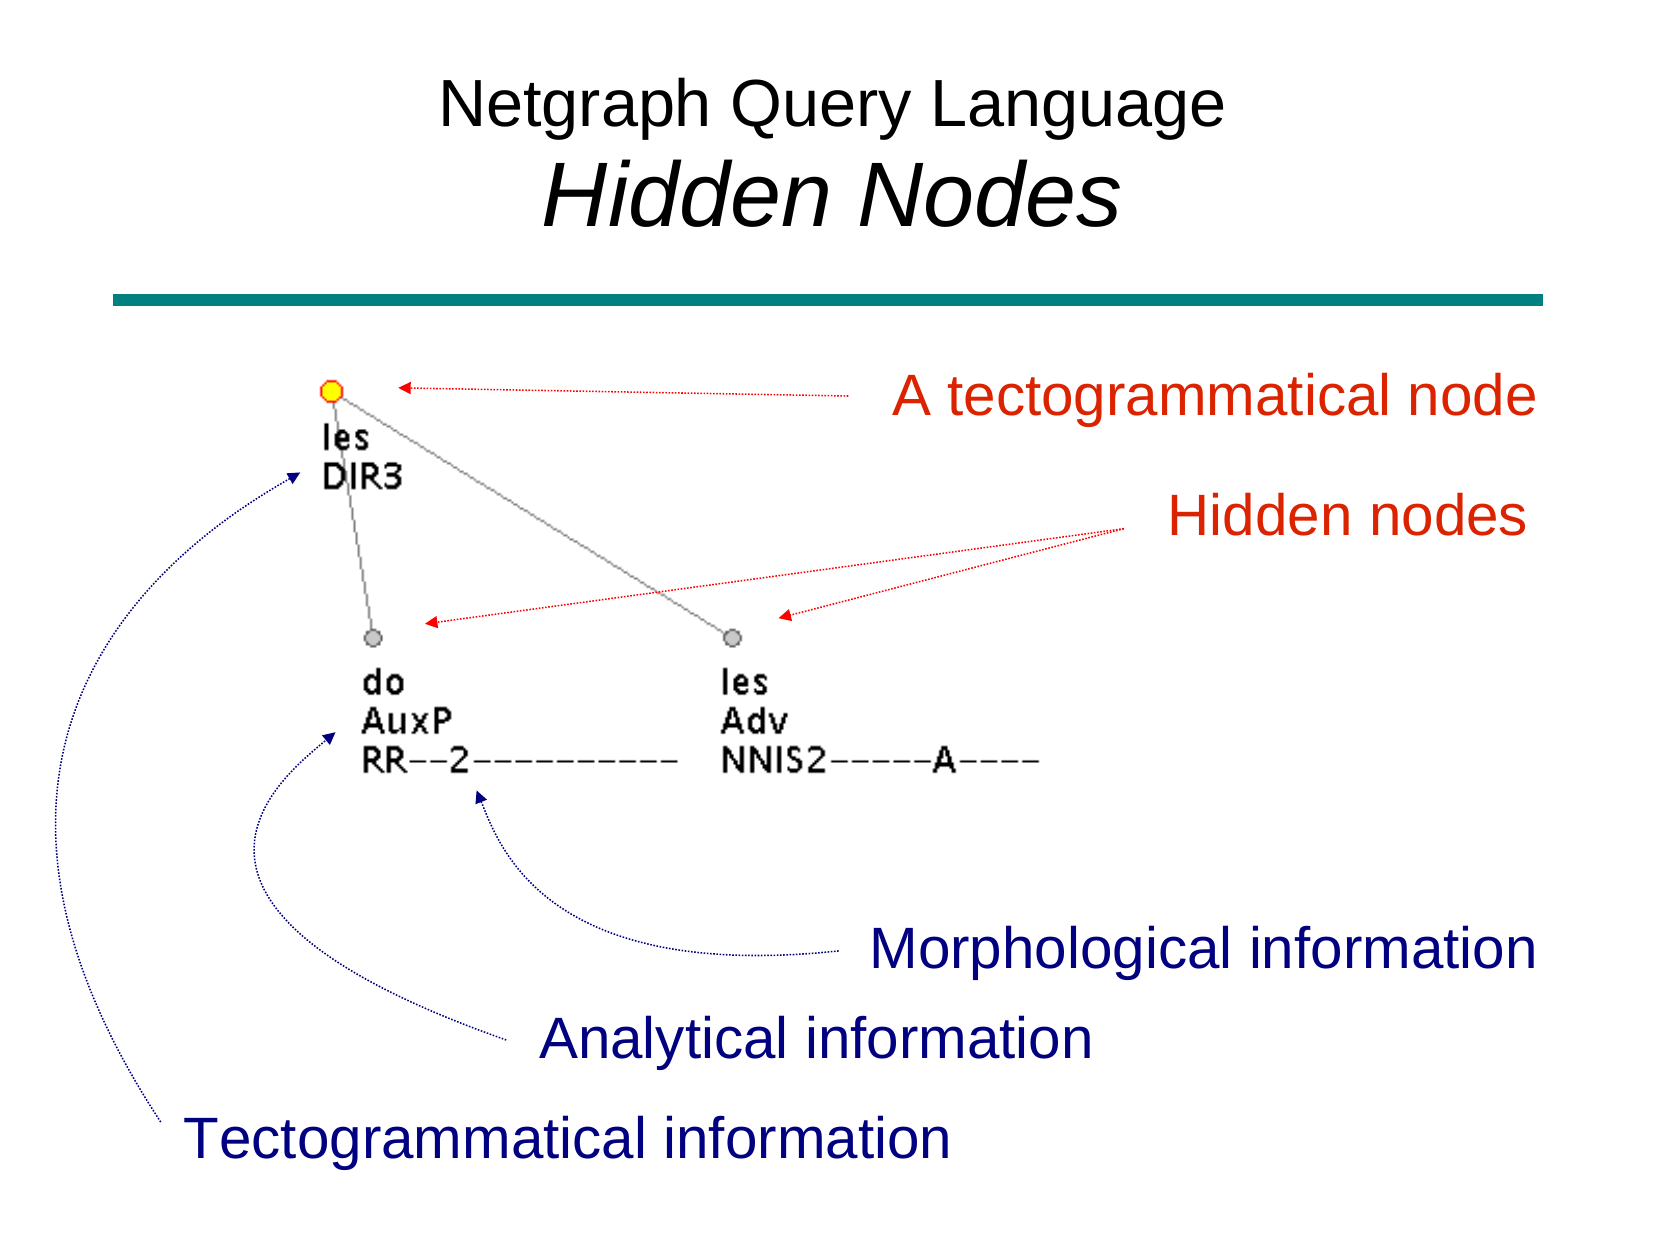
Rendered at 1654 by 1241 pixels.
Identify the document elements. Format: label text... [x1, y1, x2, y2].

text_box A tectogrammatical node [877, 354, 1536, 439]
text_box Analytical information [524, 997, 1095, 1082]
title Netgraph Query Language Hidden Nodes [88, 42, 1577, 268]
text_box Tectogrammatical information [168, 1096, 948, 1182]
picture [300, 354, 1056, 800]
text_box Hidden nodes [1153, 473, 1534, 558]
text_box [164, 498, 199, 575]
text_box [227, 480, 257, 551]
text_box Morphological information [854, 906, 1536, 991]
